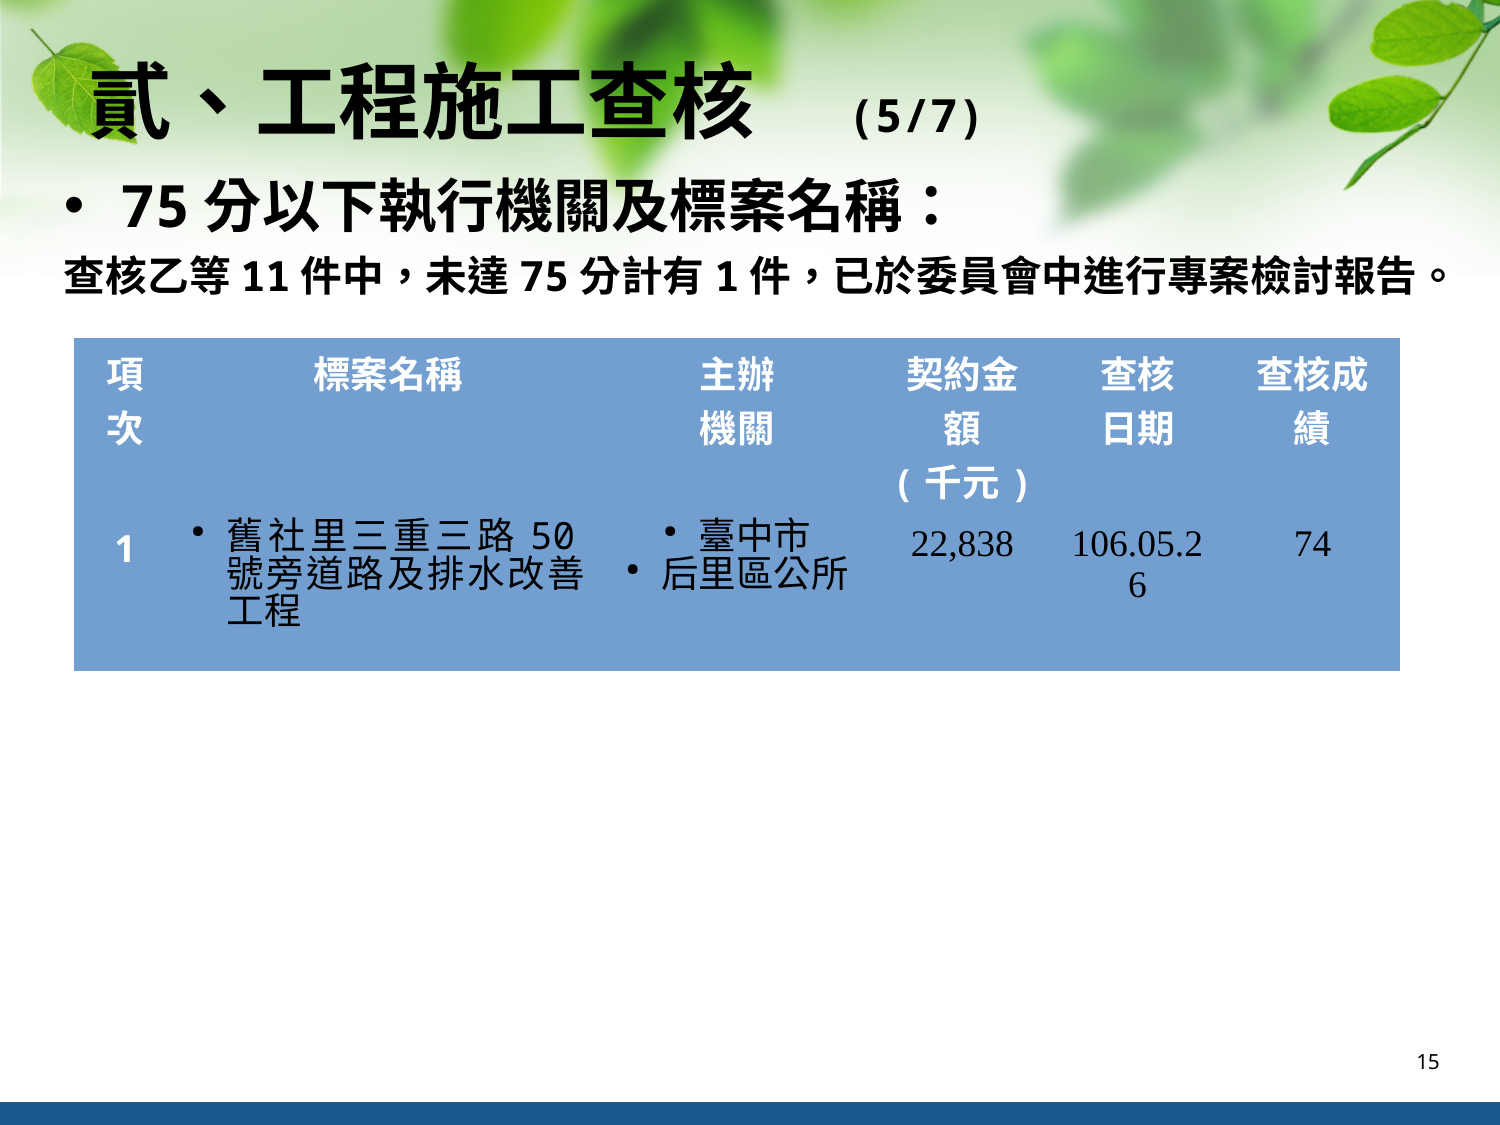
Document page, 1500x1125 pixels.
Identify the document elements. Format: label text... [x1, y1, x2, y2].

table_cell 22,838 [875, 515, 1050, 671]
table_cell 1 [74, 515, 176, 671]
text_box [1401, 1041, 1489, 1082]
text_box 貳、工程施工查核 (5/7) [73, 36, 1150, 162]
table_cell 臺中市 后里區公所 [600, 515, 875, 671]
table_header 主辦 機關 [600, 338, 875, 515]
table_cell 舊社里三重三路50號旁道路及排水改善工程 [176, 515, 600, 671]
table_header 查核成績 [1225, 338, 1400, 515]
table_header 標案名稱 [176, 338, 600, 515]
table_cell 74 [1225, 515, 1400, 671]
table_header 契約金額 (千元) [875, 338, 1050, 515]
table_header 項次 [74, 338, 176, 515]
list 75分以下執行機關及標案名稱： 查核乙等11件中，未達75分計有1件，已於委員會中進行專案檢討報告。 [48, 161, 1452, 863]
table_header 查核 日期 [1050, 338, 1225, 515]
table_cell 106.05.26 [1050, 515, 1225, 671]
